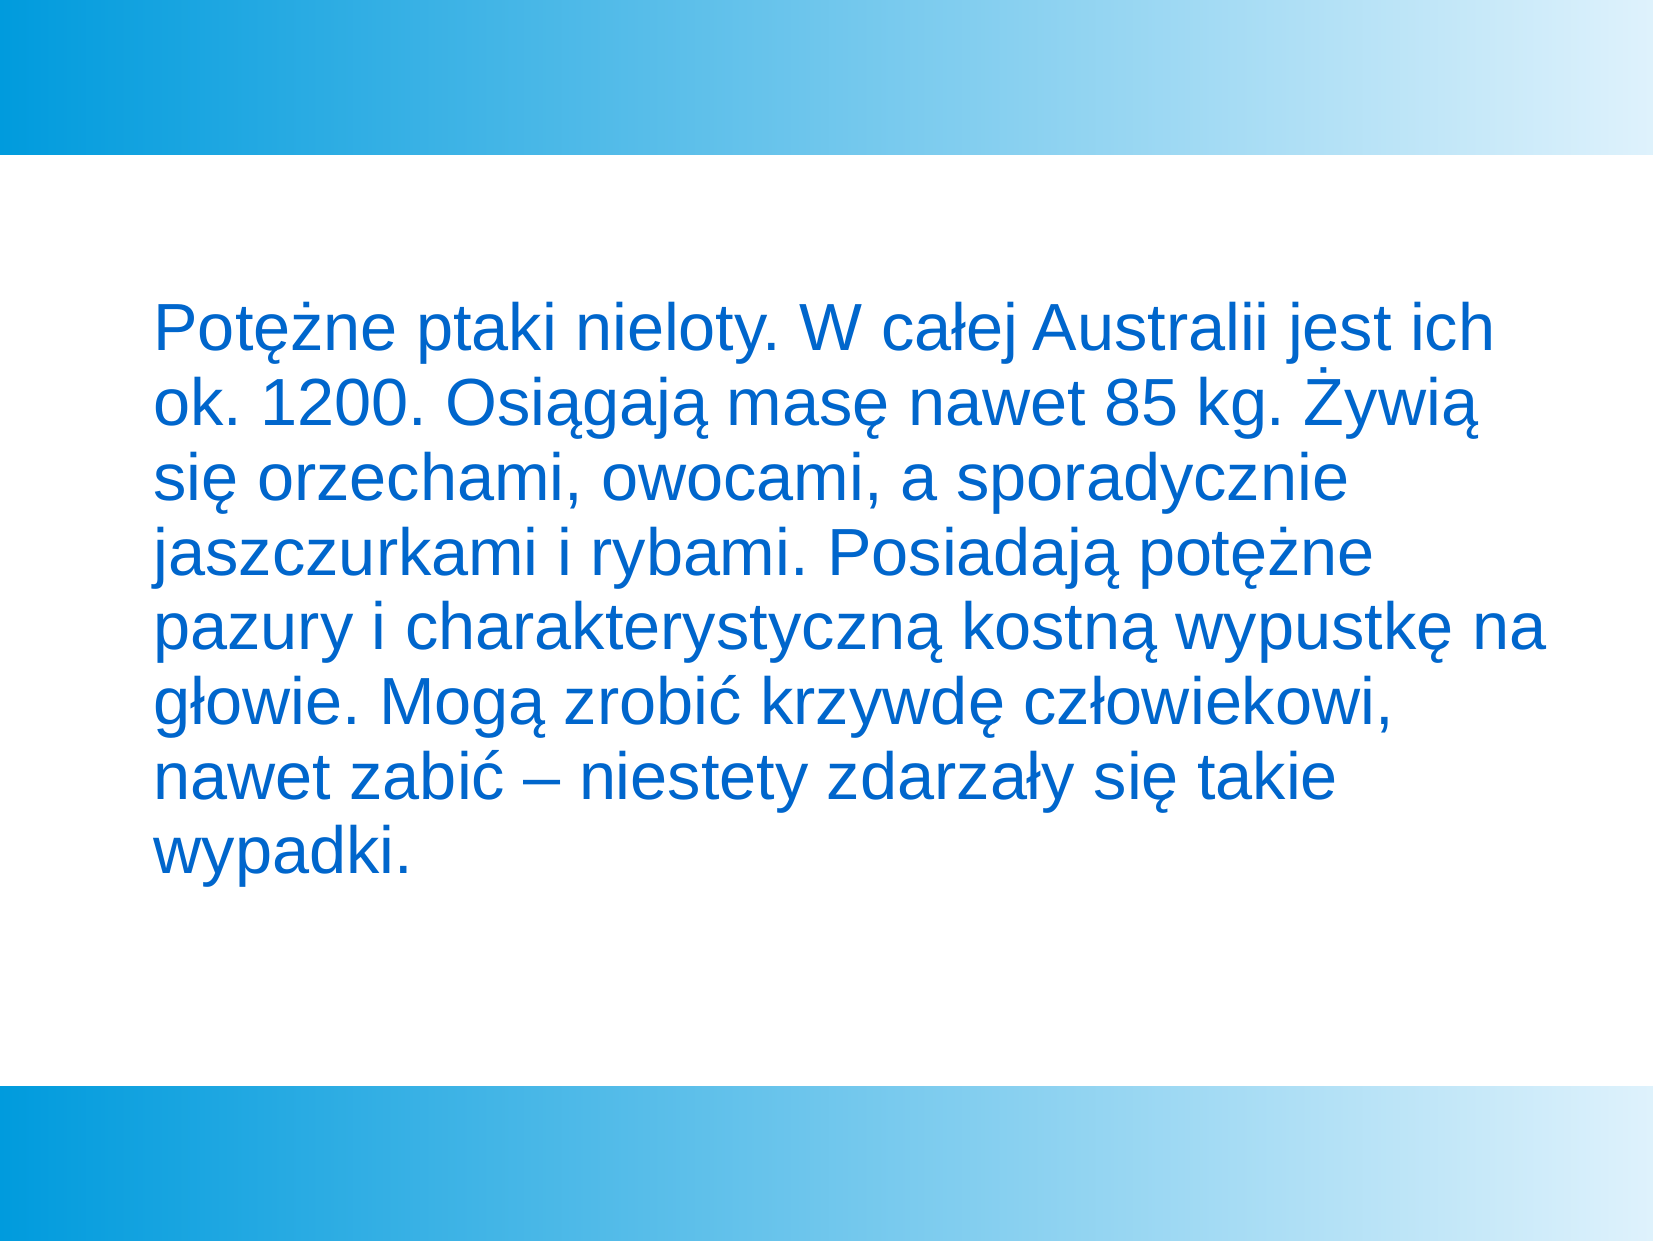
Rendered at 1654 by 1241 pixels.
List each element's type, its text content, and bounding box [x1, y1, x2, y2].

list Potężne ptaki nieloty. W całej Australii jest ich ok. 1200. Osiągają masę nawet 85 kg. Żywią się orzechami, owocami, a sporadycznie jaszczurkami i rybami. Posiadają potężne pazury i charakterystyczną kostną wypustkę na głowie. Mogą zrobić krzywdę człowiekowi, nawet zabić – niestety zdarzały się takie wypadki. [82, 290, 1571, 1010]
